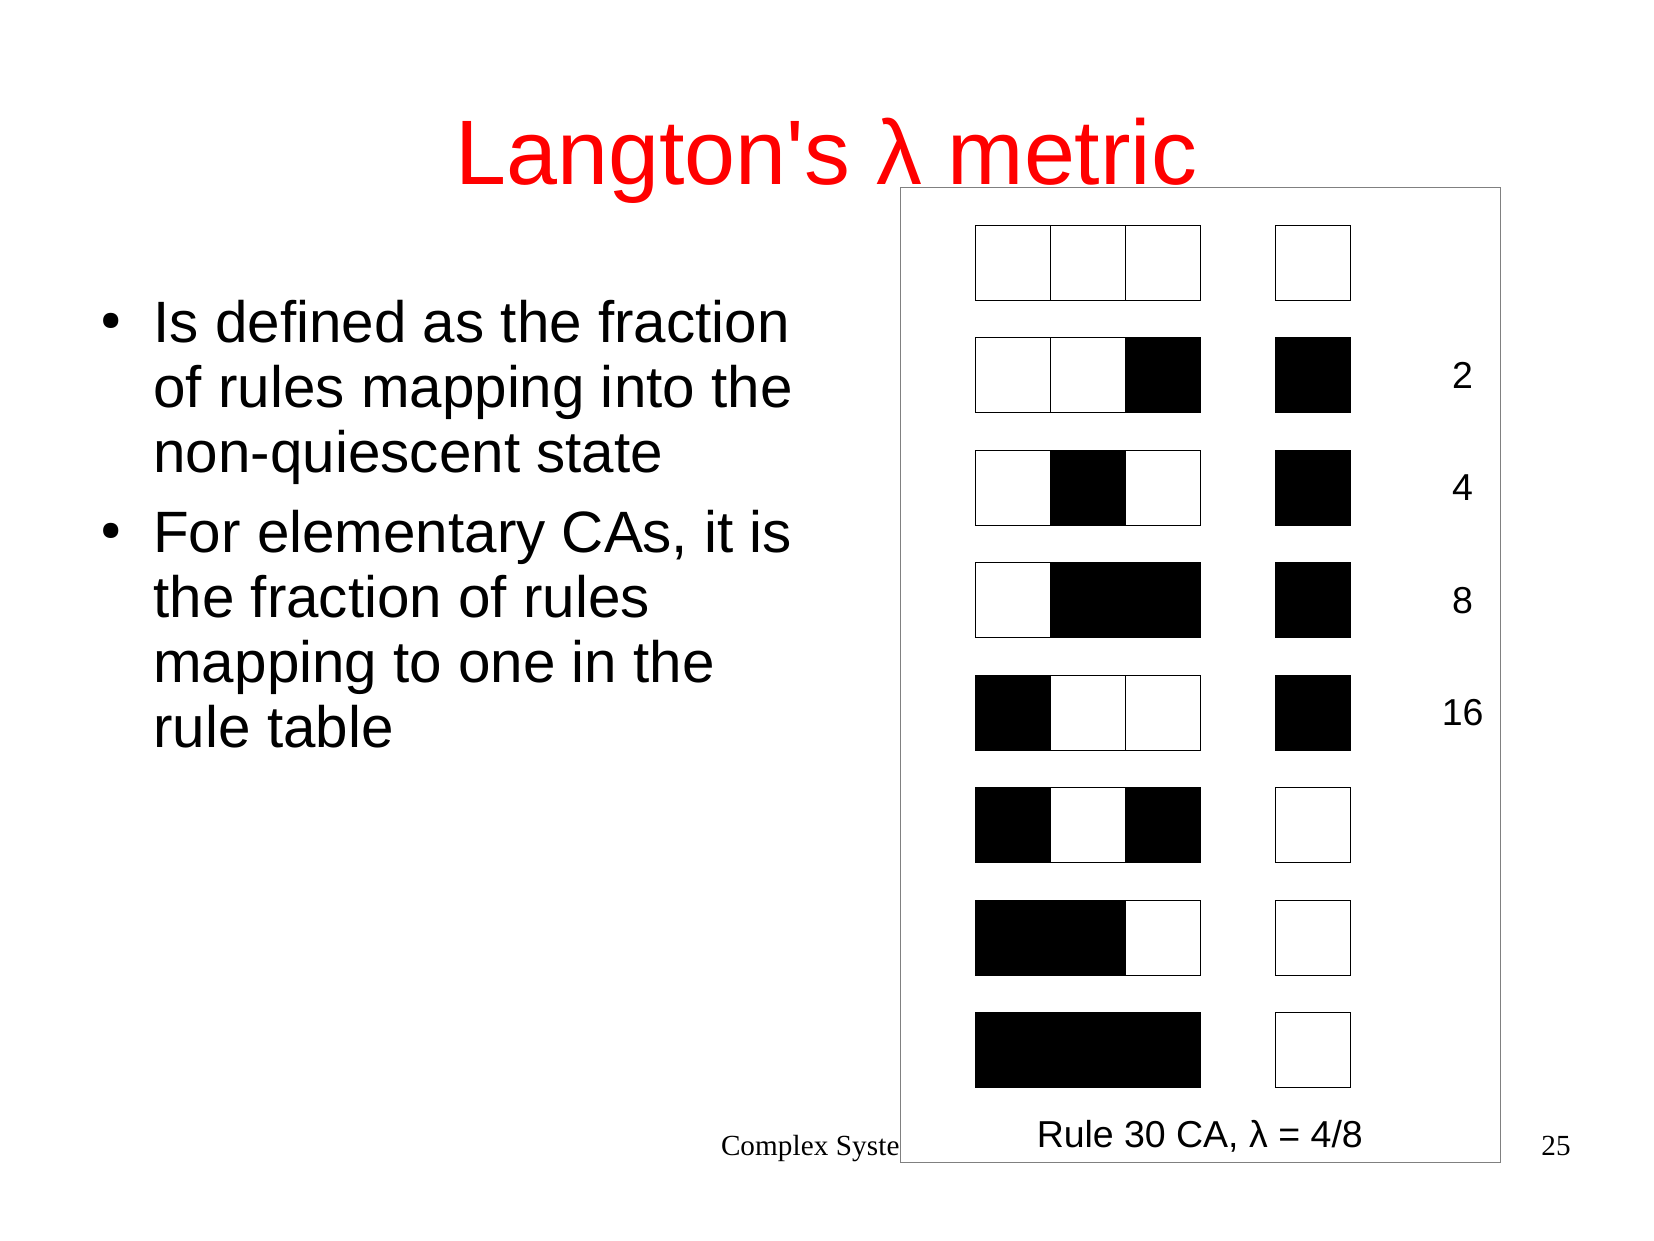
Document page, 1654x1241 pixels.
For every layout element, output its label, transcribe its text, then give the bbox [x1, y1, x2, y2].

list Is defined as the fraction of rules mapping into the non-quiescent state For elementary CAs, it is the fraction of rules mapping to one in the rule table [82, 290, 809, 1109]
title Langton's λ metric [82, 49, 1571, 257]
text_box Rule 30 CA, λ = 4/8 [900, 1105, 1501, 1163]
text_box 2 [1425, 337, 1501, 413]
text_box 16 [1425, 675, 1501, 751]
text_box 4 [1425, 450, 1501, 526]
text_box [900, 187, 1501, 1105]
text_box 8 [1425, 562, 1501, 638]
